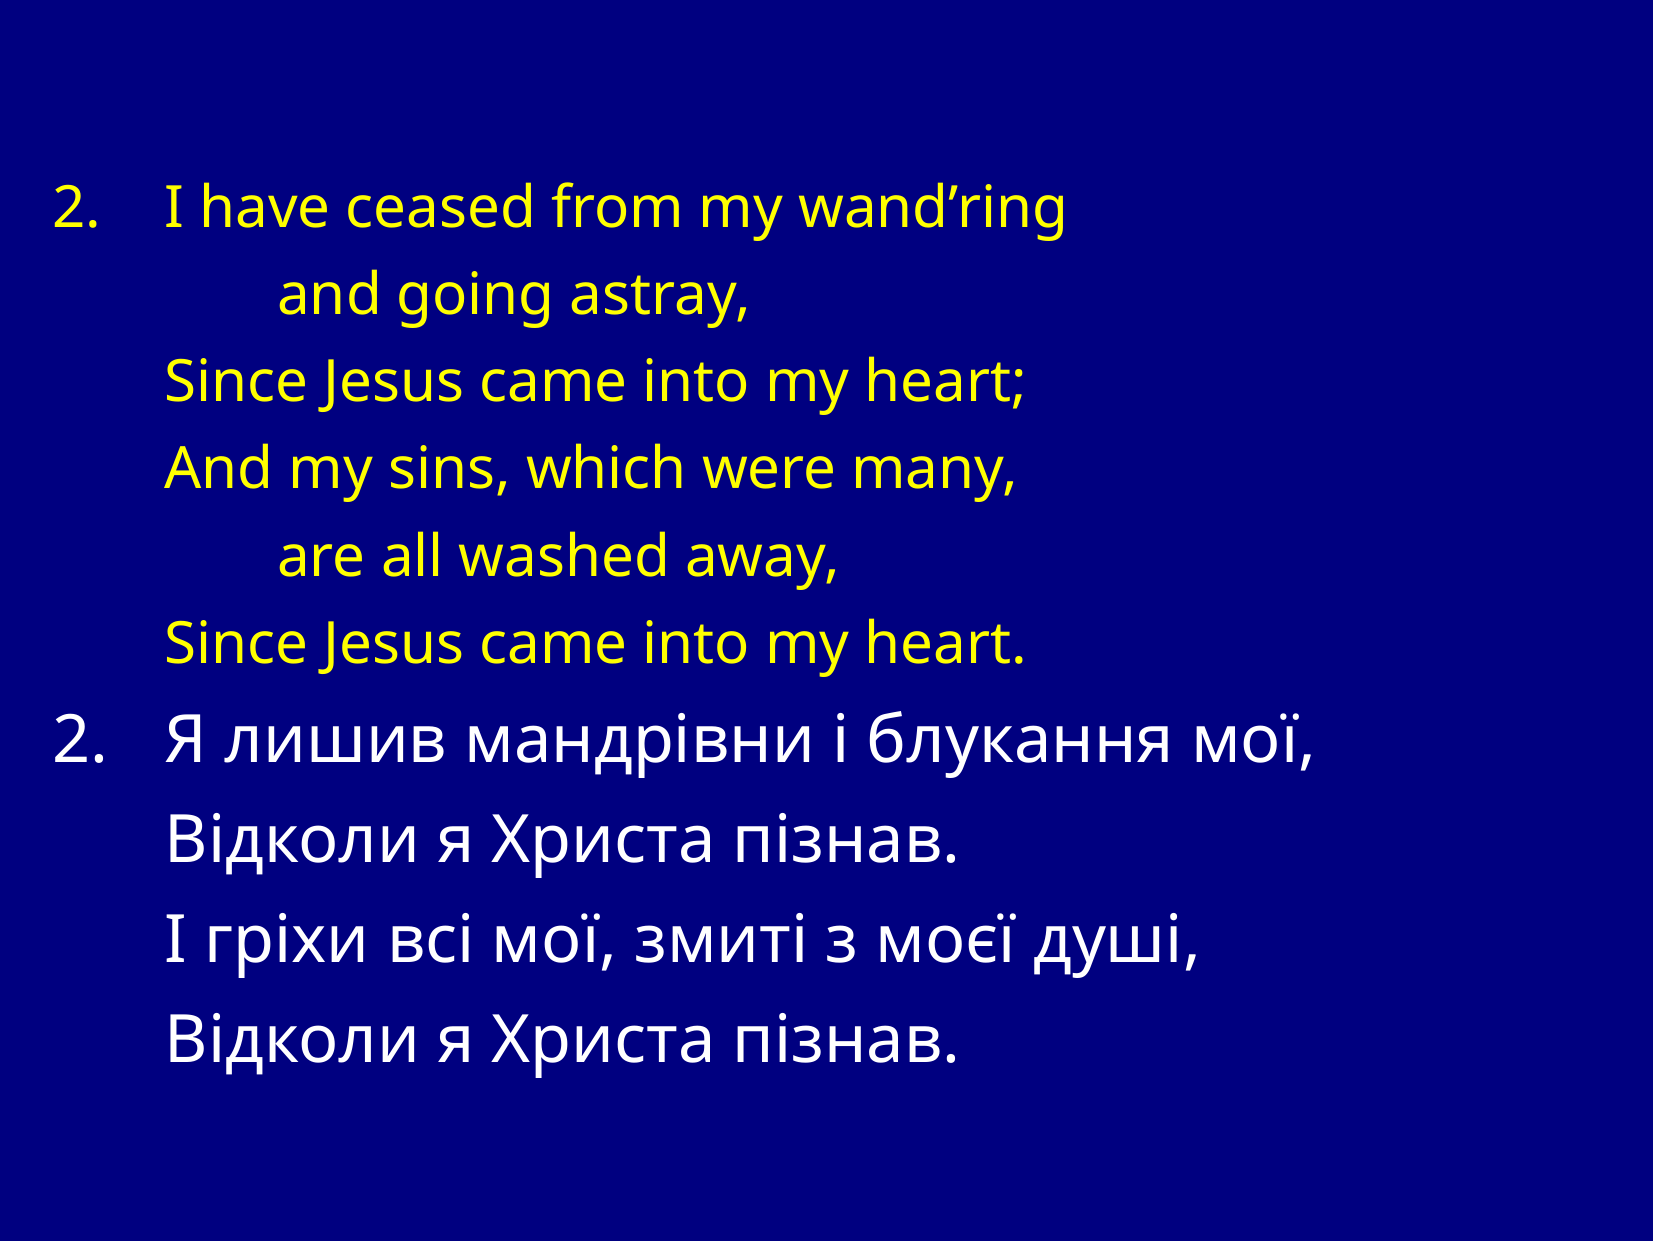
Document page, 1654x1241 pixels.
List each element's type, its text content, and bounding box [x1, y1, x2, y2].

text_box 2. I have ceased from my wand’ring and going astray, Since Jesus came into my heart; And my sins, which were many, are all washed away, Since Jesus came into my heart. [37, 150, 1576, 638]
text_box 2. Я лишив мандрівни і блукання мої, Відколи я Христа пізнав. І гріхи всі мої, змиті з моєї душі, Відколи я Христа пізнав. [37, 675, 1576, 1163]
